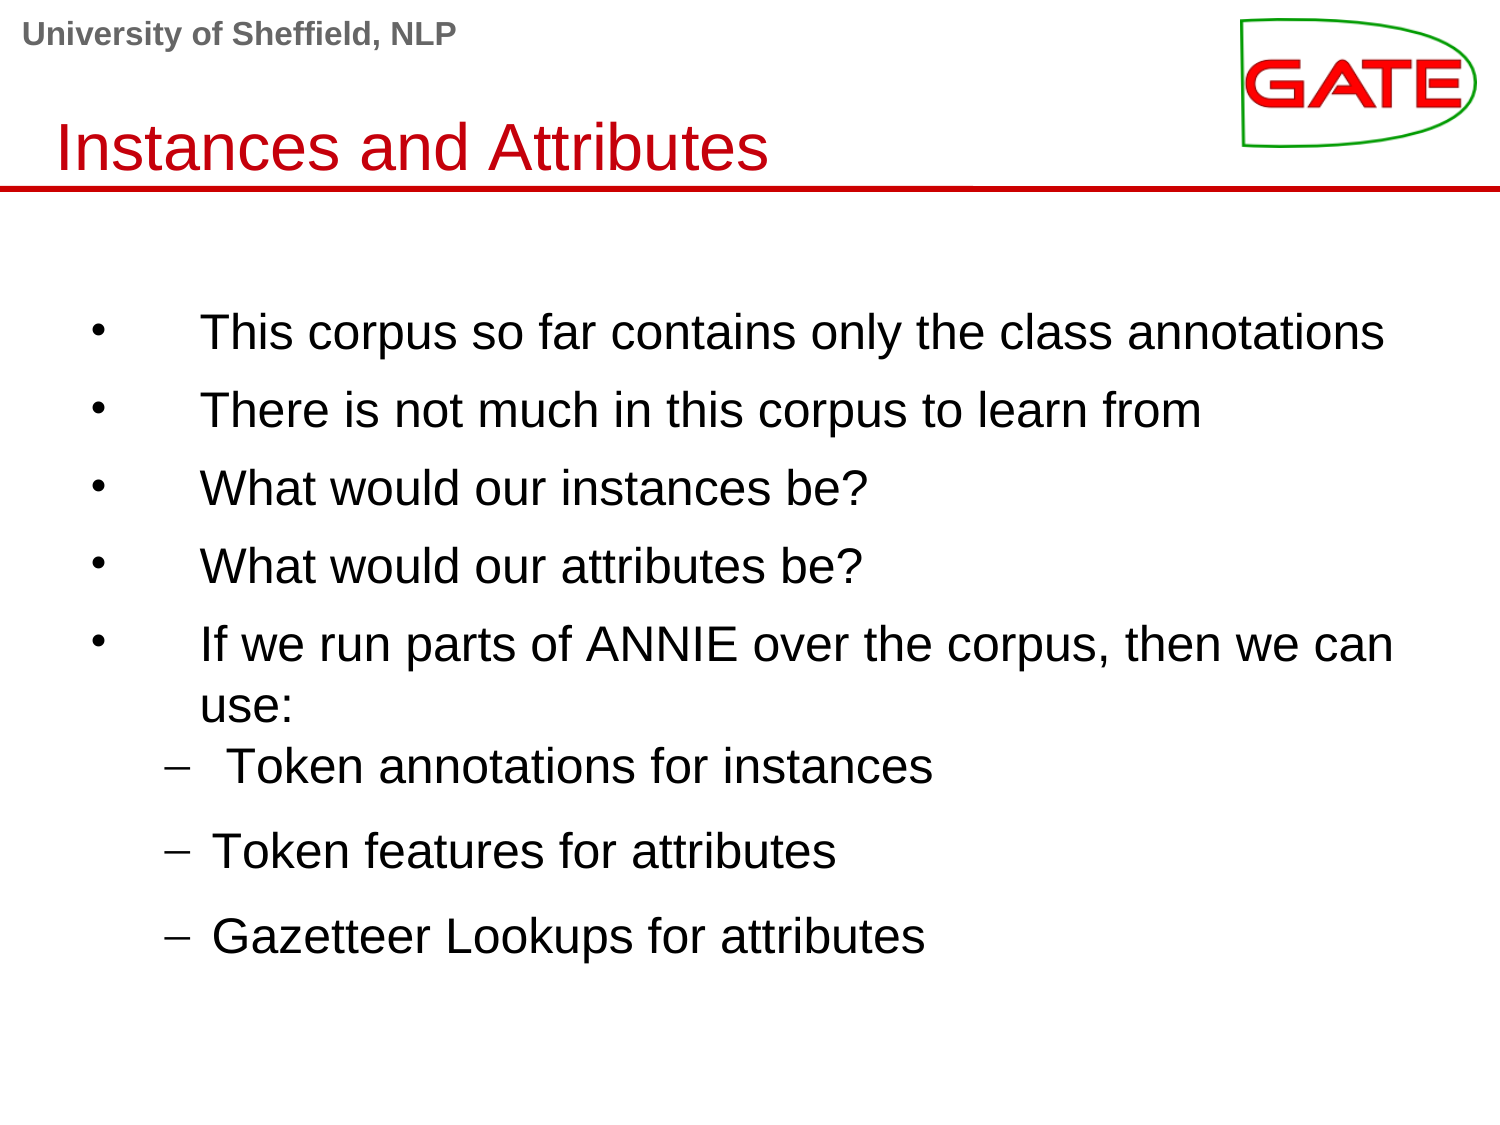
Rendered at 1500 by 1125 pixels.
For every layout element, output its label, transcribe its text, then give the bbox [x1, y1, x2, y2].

list This corpus so far contains only the class annotations There is not much in this corpus to learn from What would our instances be? What would our attributes be? If we run parts of ANNIE over the corpus, then we can use: Token annotations for instances Token features for attributes Gazetteer Lookups for attributes [75, 290, 1425, 1123]
title Instances and Attributes [41, 37, 1391, 254]
picture [1240, 18, 1477, 148]
